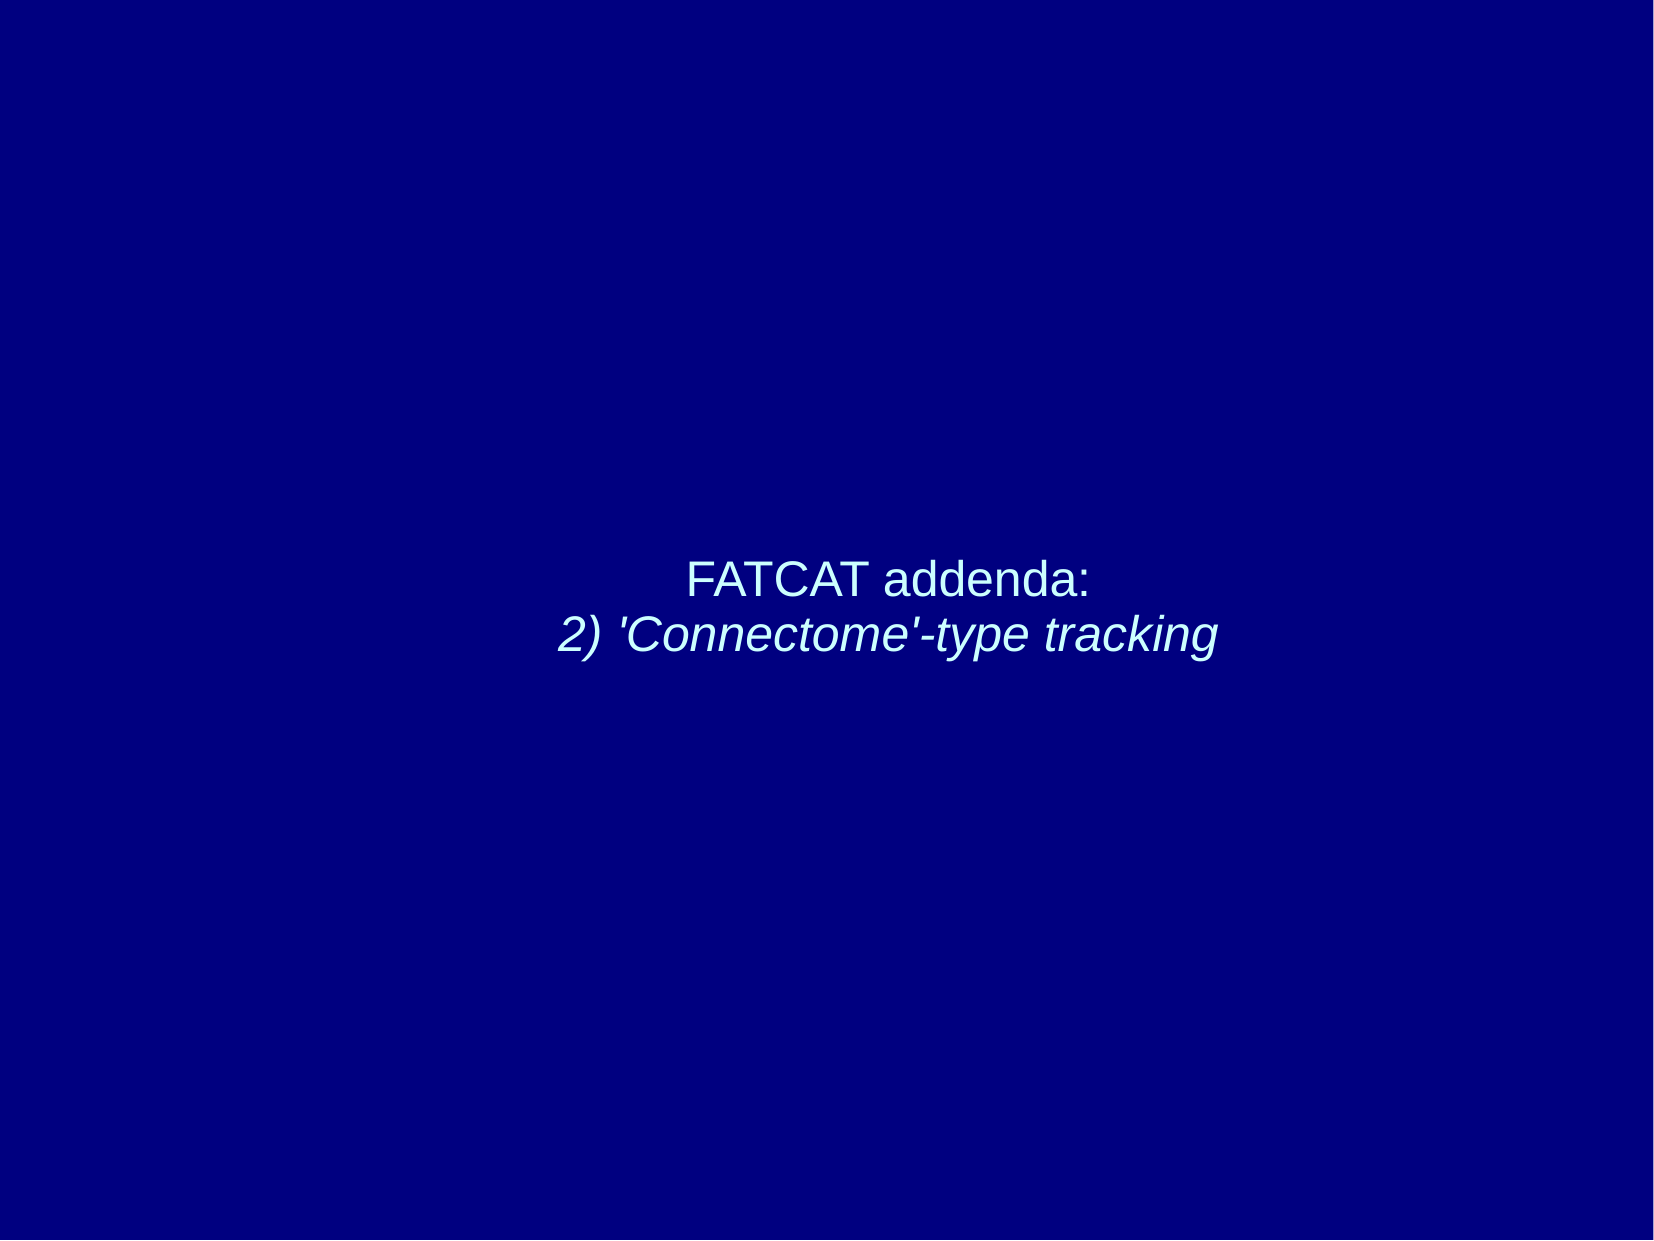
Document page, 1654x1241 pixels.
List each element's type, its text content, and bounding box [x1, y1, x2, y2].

text_box FATCAT addenda: 2) 'Connectome'-type tracking [543, 543, 1235, 670]
